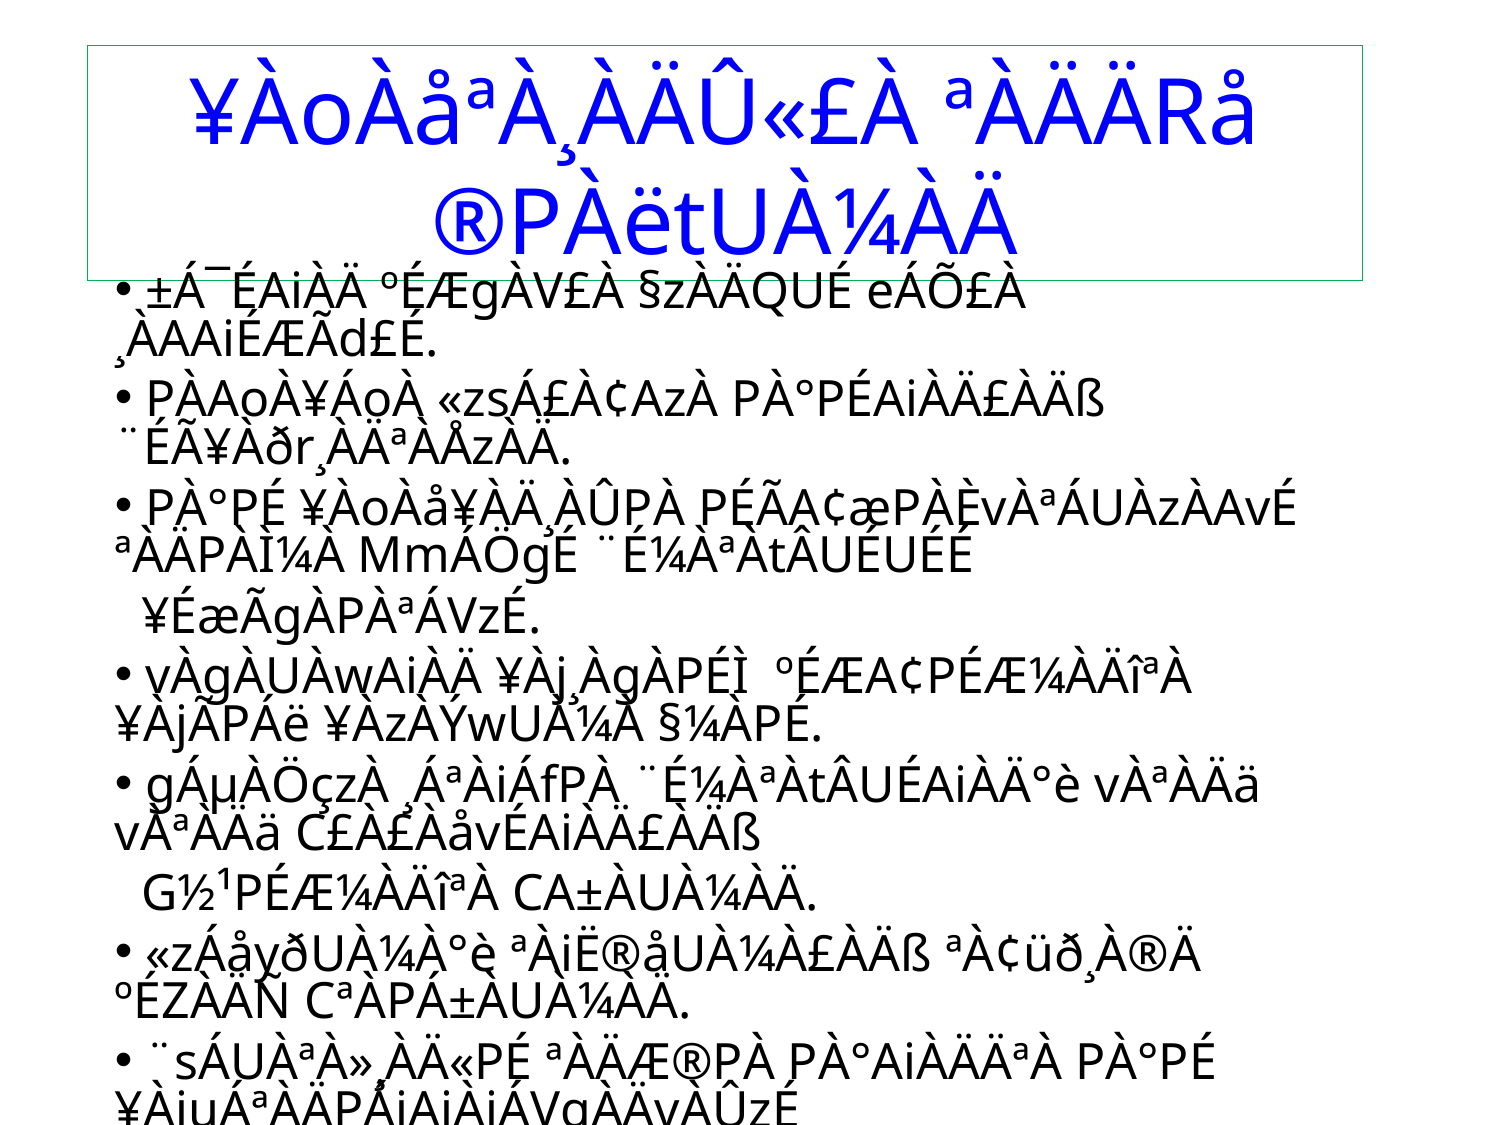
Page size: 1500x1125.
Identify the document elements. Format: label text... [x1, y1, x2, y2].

text_box ±Á¯ÉAiÀÄ ºÉÆgÀV£À §zÀÄQUÉ eÁÕ£À ¸ÀAAiÉÆÃd£É. PÀAoÀ¥ÁoÀ «zsÁ£À¢AzÀ PÀ°PÉAiÀÄ£ÀÄß ¨ÉÃ¥Àðr¸ÀÄªÀÅzÀÄ. PÀ°PÉ ¥ÀoÀå¥ÀÄ¸ÀÛPÀ PÉÃA¢æPÀÈvÀªÁUÀzÀAvÉ ªÀÄPÀÌ¼À MmÁÖgÉ ¨É¼ÀªÀtÂUÉUÉÉ ¥ÉæÃgÀPÀªÁVzÉ. vÀgÀUÀwAiÀÄ ¥Àj¸ÀgÀPÉÌ ºÉÆA¢PÉÆ¼ÀÄîªÀ ¥ÀjÃPÁë ¥ÀzÀÝwUÀ¼À §¼ÀPÉ. gÁµÀÖçzÀ ¸ÁªÀiÁfPÀ ¨É¼ÀªÀtÂUÉAiÀÄ°è vÀªÀÄä vÀªÀÄä C£À£ÀåvÉAiÀÄ£ÀÄß G½¹PÉÆ¼ÀÄîªÀ CA±ÀUÀ¼ÀÄ. «zÁåyðUÀ¼À°è ªÀiË®åUÀ¼À£ÀÄß ªÀ¢üð¸À®Ä ºÉZÀÄÑ CªÀPÁ±ÀUÀ¼ÀÄ. ¨sÁUÀªÀ»¸ÀÄ«PÉ ªÀÄÆ®PÀ PÀ°AiÀÄÄªÀ PÀ°PÉ ¥ÀjuÁªÀÄPÁjAiÀiÁVgÀÄvÀÛzÉ JA§ÄzÀ£ÀÄß ªÀÄ£ÀUÀAqÀÄ EzÀgÀ C£ÀéAiÀÄPÉÌ ºÉaÑ£À ªÀÄºÀvÀé ¤ÃqÀ¯ÁVzÉ. ¨sÁµÁ §¼ÀPÉ PË±À® ºÉaÑ¸ÀÄªÀ ZÀlÄªÀnPÉUÀ¼À DAiÉÄÌ. PÀ°PÁ PË±À®åUÀ½UÉ (Learning to Learn) CvÀåªÀ±ÀåPÀ CªÀPÁ±ÀUÀ¼À£ÀÄß eÉÆÃr¸À¯ÁVzÉ. [99, 262, 1366, 1086]
title ¥ÀoÀåªÀ¸ÀÄÛ«£À ªÀÄÄRå ®PÀëtUÀ¼ÀÄ [87, 74, 1363, 251]
